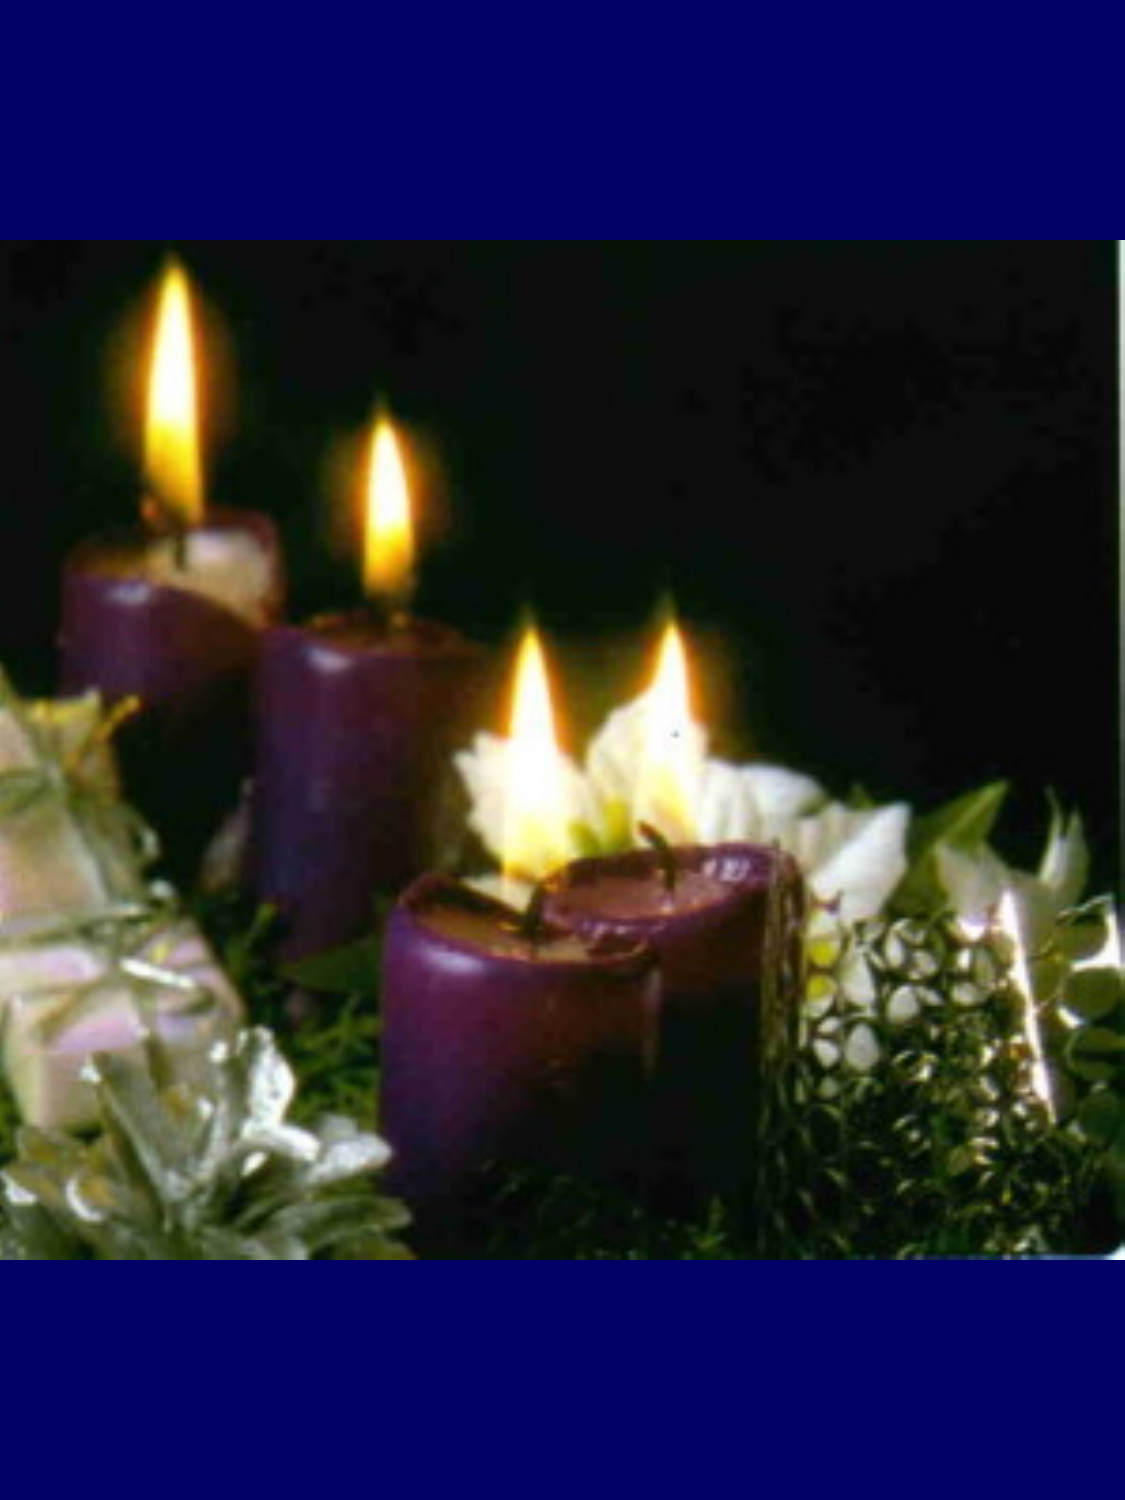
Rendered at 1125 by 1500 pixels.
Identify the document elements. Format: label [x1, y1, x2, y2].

picture [0, 240, 1125, 1260]
